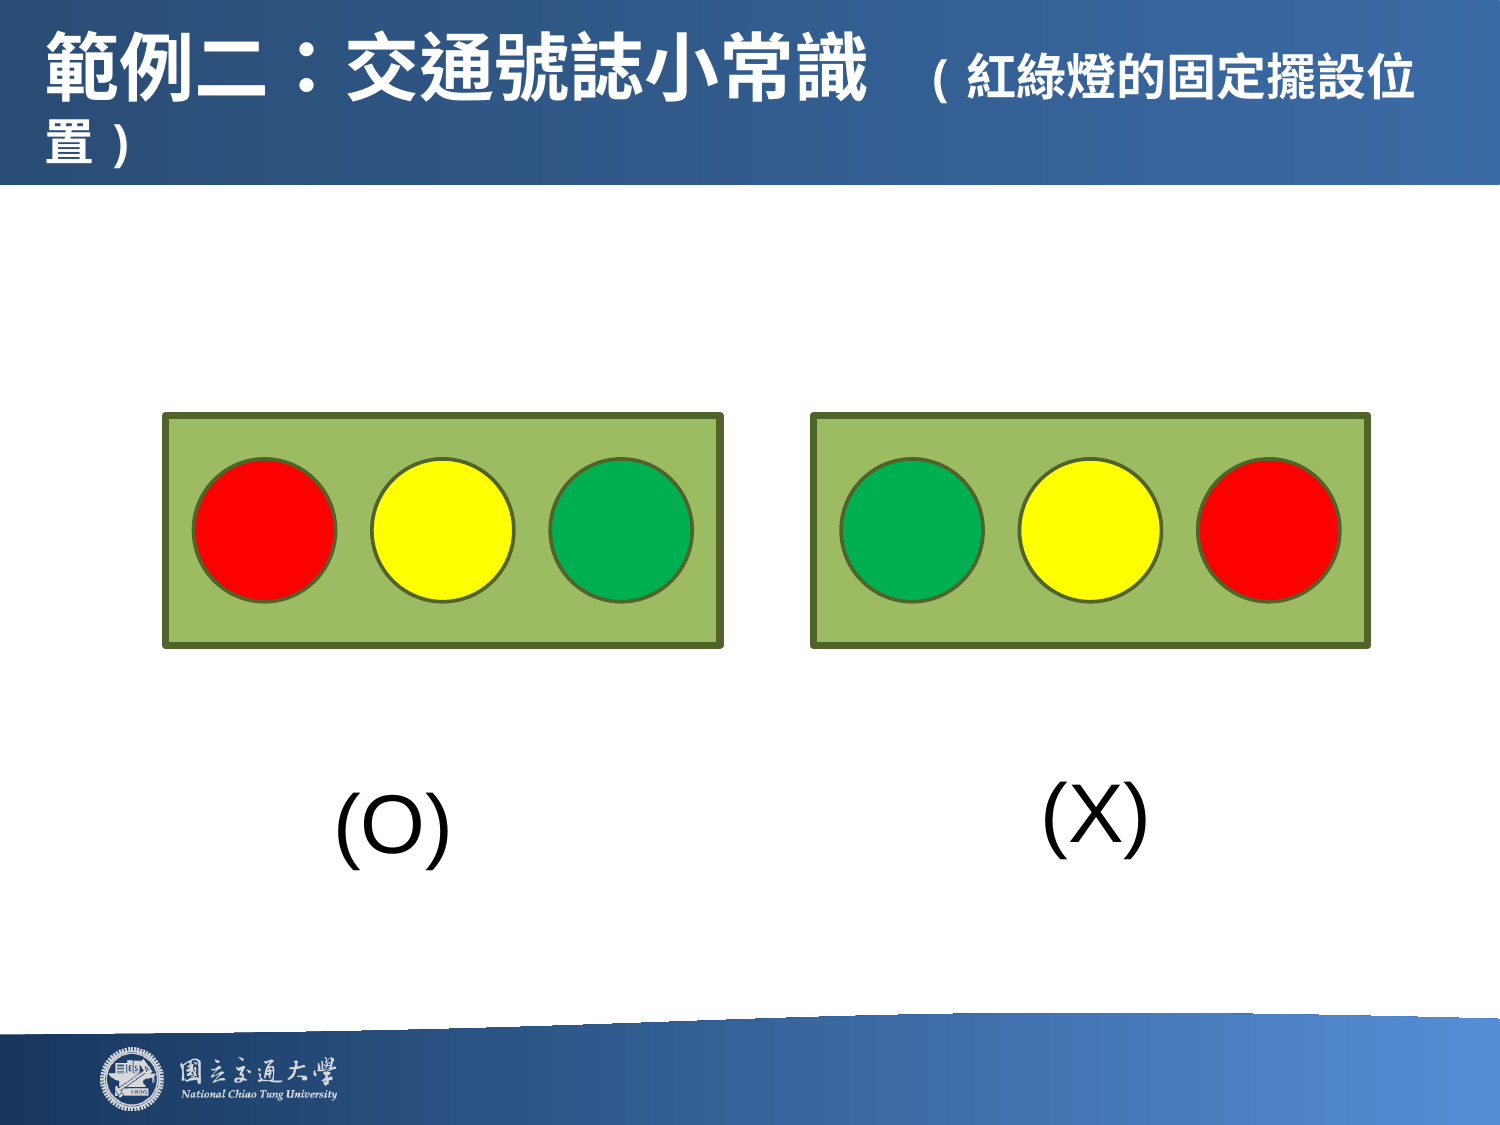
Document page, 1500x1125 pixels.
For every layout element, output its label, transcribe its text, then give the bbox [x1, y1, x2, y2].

text_box (O) [318, 763, 469, 879]
text_box (X) [1025, 751, 1167, 867]
title 範例二：交通號誌小常識 (紅綠燈的固定擺設位置) [29, 36, 1483, 155]
picture [159, 408, 1372, 650]
